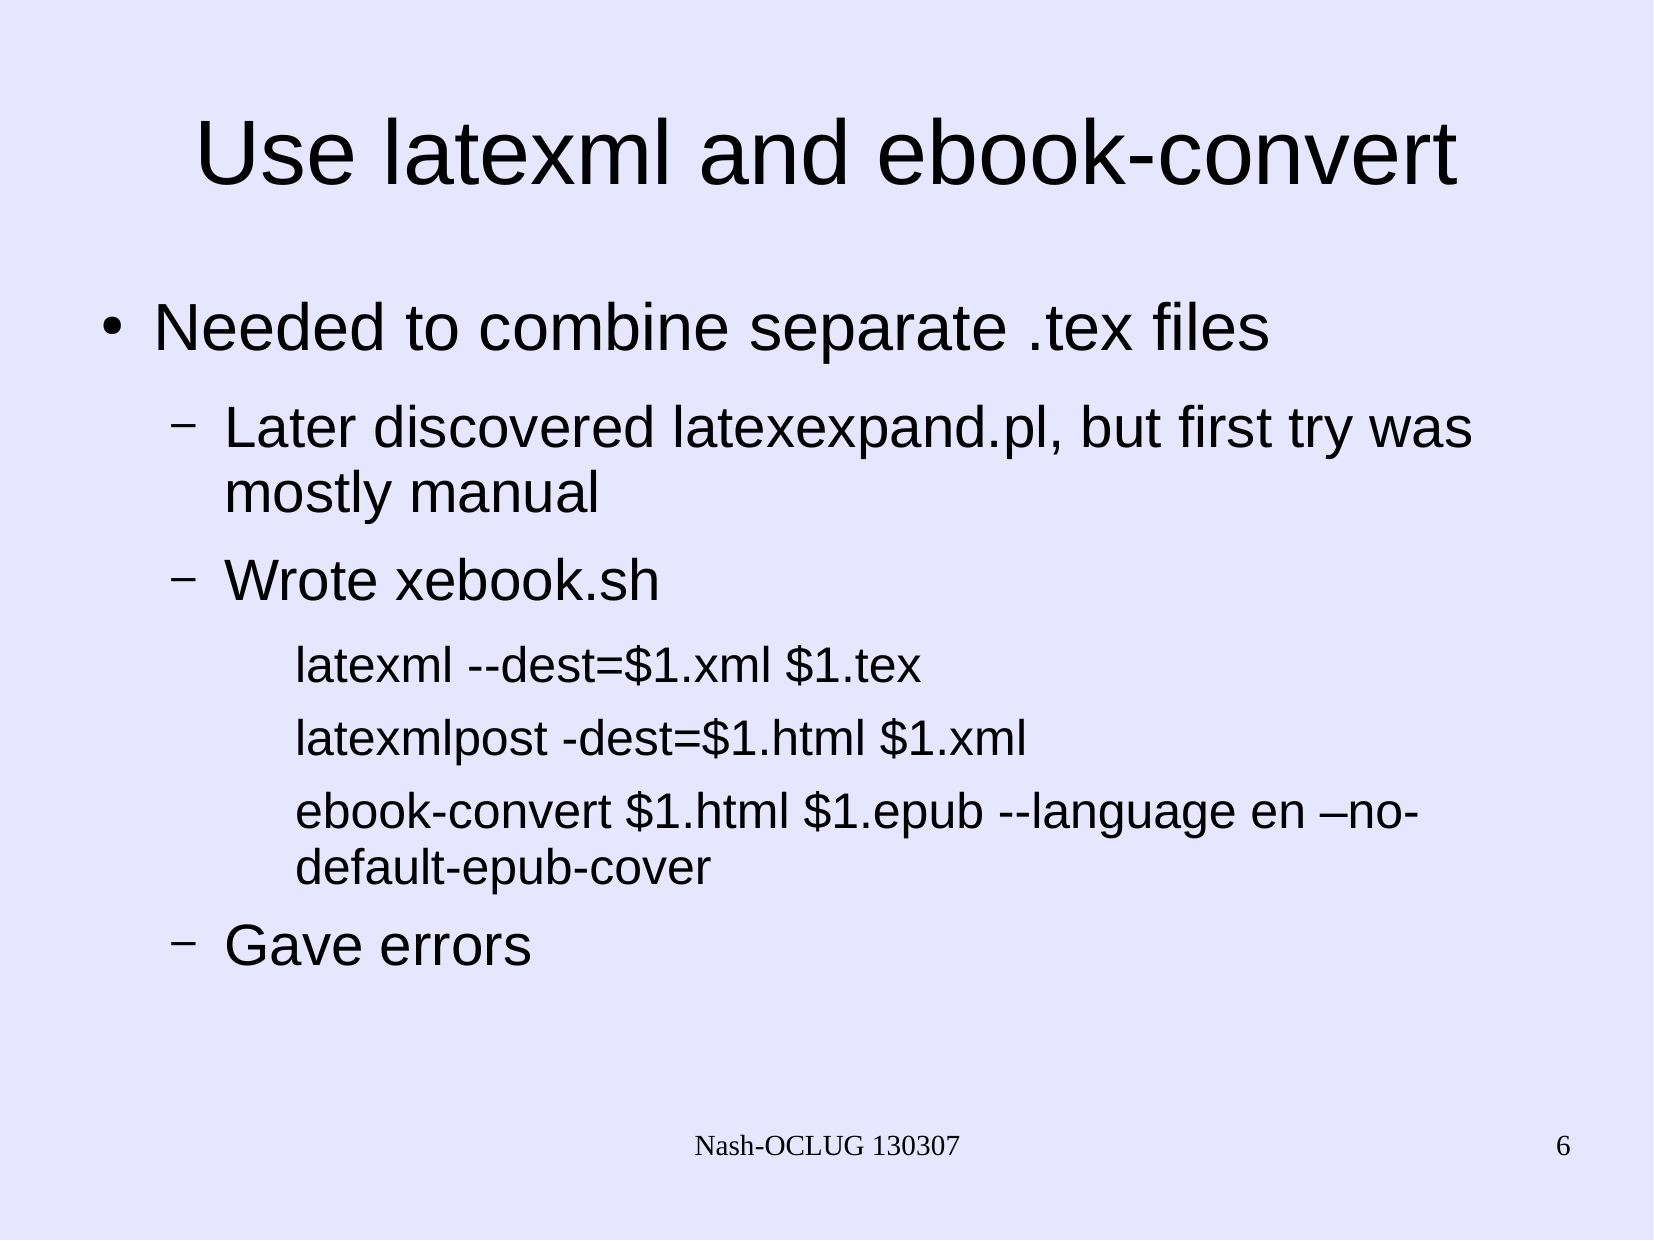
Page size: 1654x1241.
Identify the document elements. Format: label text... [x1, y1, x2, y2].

title Use latexml and ebook-convert [82, 49, 1571, 257]
list Needed to combine separate .tex files Later discovered latexexpand.pl, but first try was mostly manual Wrote xebook.sh latexml --dest=$1.xml $1.tex latexmlpost -dest=$1.html $1.xml ebook-convert $1.html $1.epub --language en –no-default-epub-cover Gave errors [82, 290, 1538, 1010]
